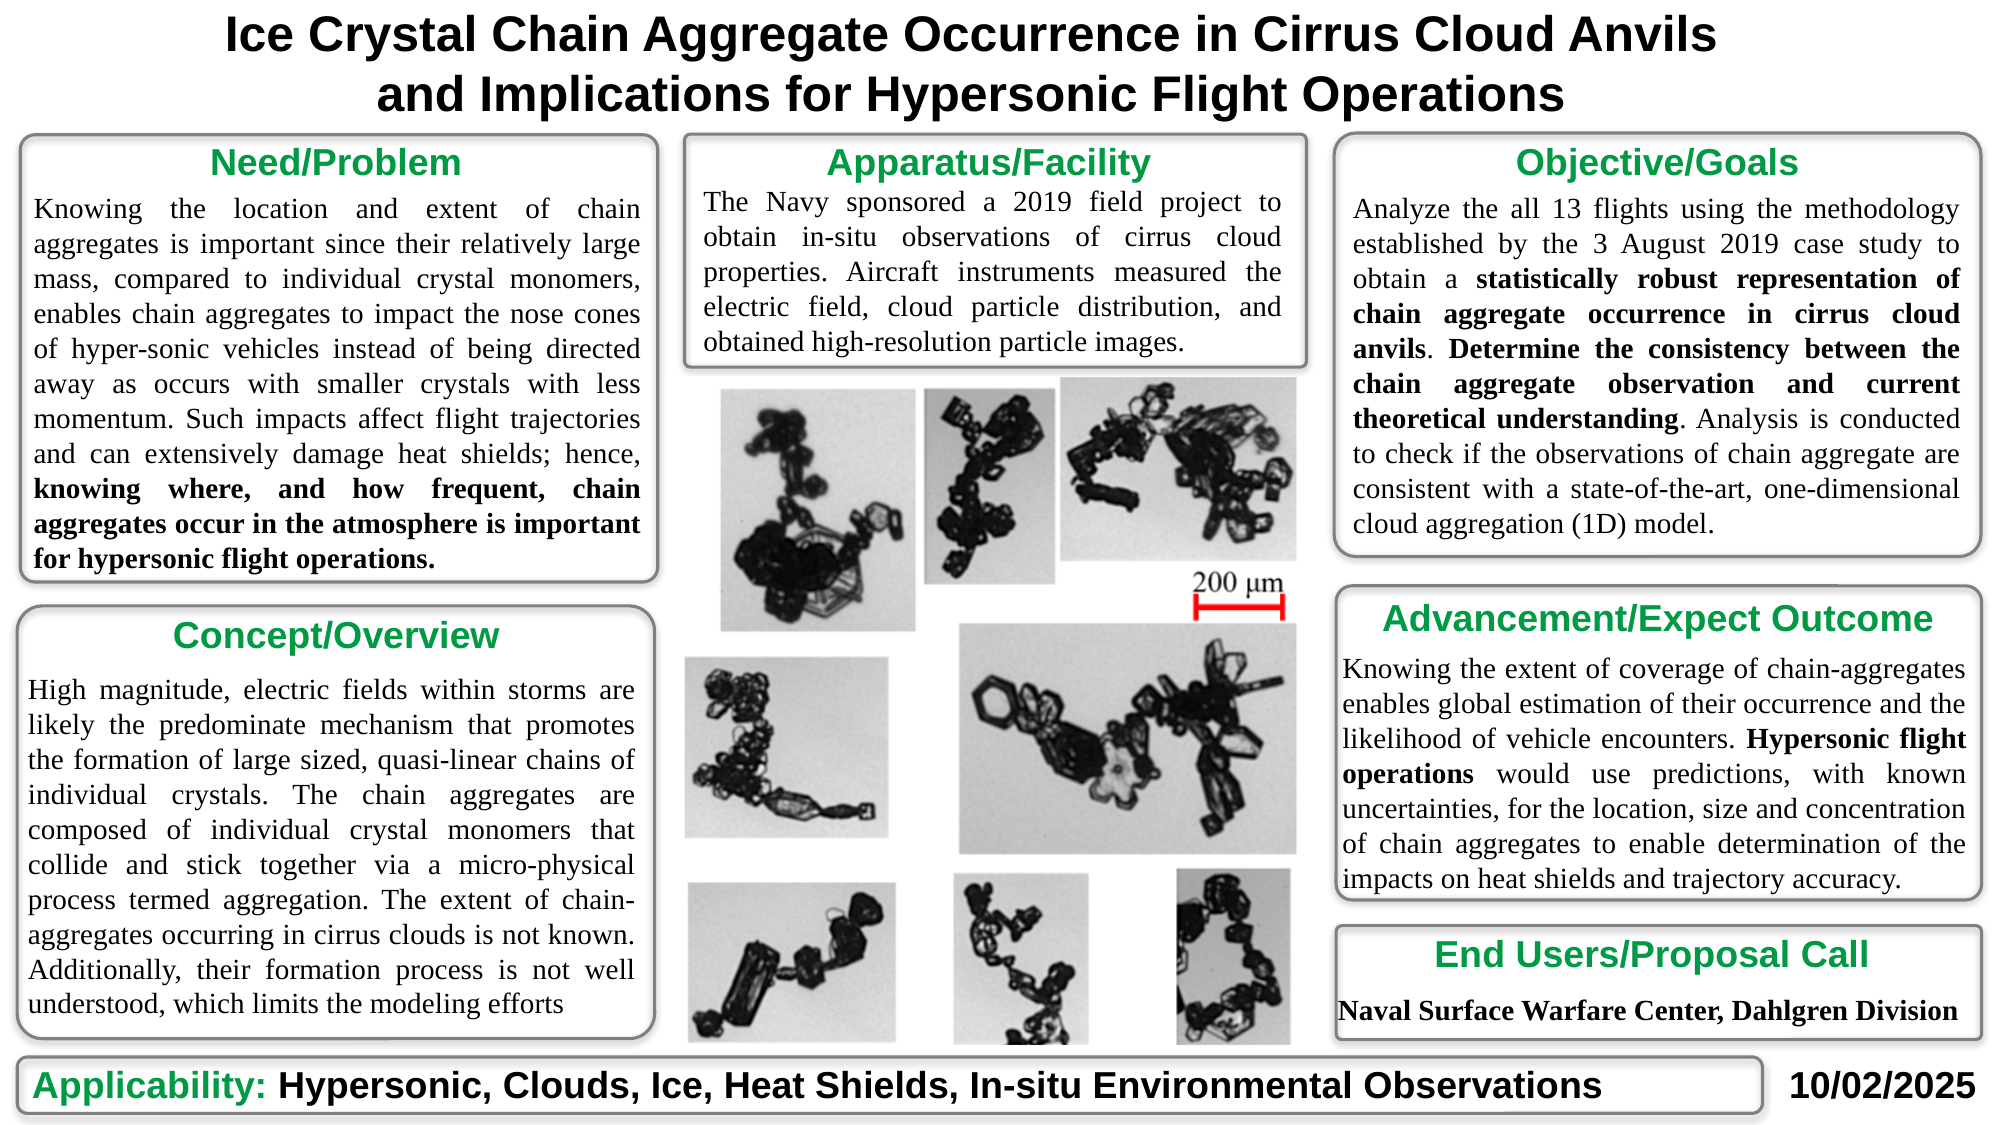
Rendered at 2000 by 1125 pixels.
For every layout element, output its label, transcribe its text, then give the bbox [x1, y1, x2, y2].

text_box Knowing the location and extent of chain aggregates is important since their relatively large mass, compared to individual crystal monomers, enables chain aggregates to impact the nose cones of hyper-sonic vehicles instead of being directed away as occurs with smaller crystals with less momentum. Such impacts affect flight trajectories and can extensively damage heat shields; hence, knowing where, and how frequent, chain aggregates occur in the atmosphere is important for hypersonic flight operations. [18, 181, 657, 582]
text_box Analyze the all 13 flights using the methodology established by the 3 August 2019 case study to obtain a statistically robust representation of chain aggregate occurrence in cirrus cloud anvils. Determine the consistency between the chain aggregate observation and current theoretical understanding. Analysis is conducted to check if the observations of chain aggregate are consistent with a state-of-the-art, one-dimensional cloud aggregation (1D) model. [1338, 192, 1976, 547]
text_box Applicability: Hypersonic, Clouds, Ice, Heat Shields, In-situ Environmental Observations [17, 1053, 1763, 1114]
text_box Naval Surface Warfare Center, Dahlgren Division [1342, 983, 1975, 1034]
text_box Knowing the extent of coverage of chain-aggregates enables global estimation of their occurrence and the likelihood of vehicle encounters. Hypersonic flight operations would use predictions, with known uncertainties, for the location, size and concentration of chain aggregates to enable determination of the impacts on heat shields and trajectory accuracy. [1327, 642, 1982, 902]
text_box The Navy sponsored a 2019 field project to obtain in-situ observations of cirrus cloud properties. Aircraft instruments measured the electric field, cloud particle distribution, and obtained high-resolution particle images. [688, 194, 1298, 365]
text_box Need/Problem [17, 134, 655, 192]
text_box Advancement/Expect Outcome [1334, 589, 1982, 664]
text_box Apparatus/Facility [670, 134, 1308, 194]
text_box 10/02/2025 [1774, 1053, 1991, 1114]
text_box High magnitude, electric fields within storms are likely the predominate mechanism that promotes the formation of large sized, quasi-linear chains of individual crystals. The chain aggregates are composed of individual crystal monomers that collide and stick together via a micro-physical process termed aggregation. The extent of chain-aggregates occurring in cirrus clouds is not known. Additionally, their formation process is not well understood, which limits the modeling efforts [13, 662, 651, 1028]
text_box End Users/Proposal Call [1328, 925, 1336, 983]
text_box Ice Crystal Chain Aggregate Occurrence in Cirrus Cloud Anvils and Implications for Hypersonic Flight Operations [165, 0, 1778, 129]
picture [665, 376, 1307, 1049]
text_box Concept/Overview [17, 607, 656, 673]
text_box Objective/Goals [1334, 134, 1981, 192]
text_box End Users/Proposal Call [1342, 936, 1975, 983]
